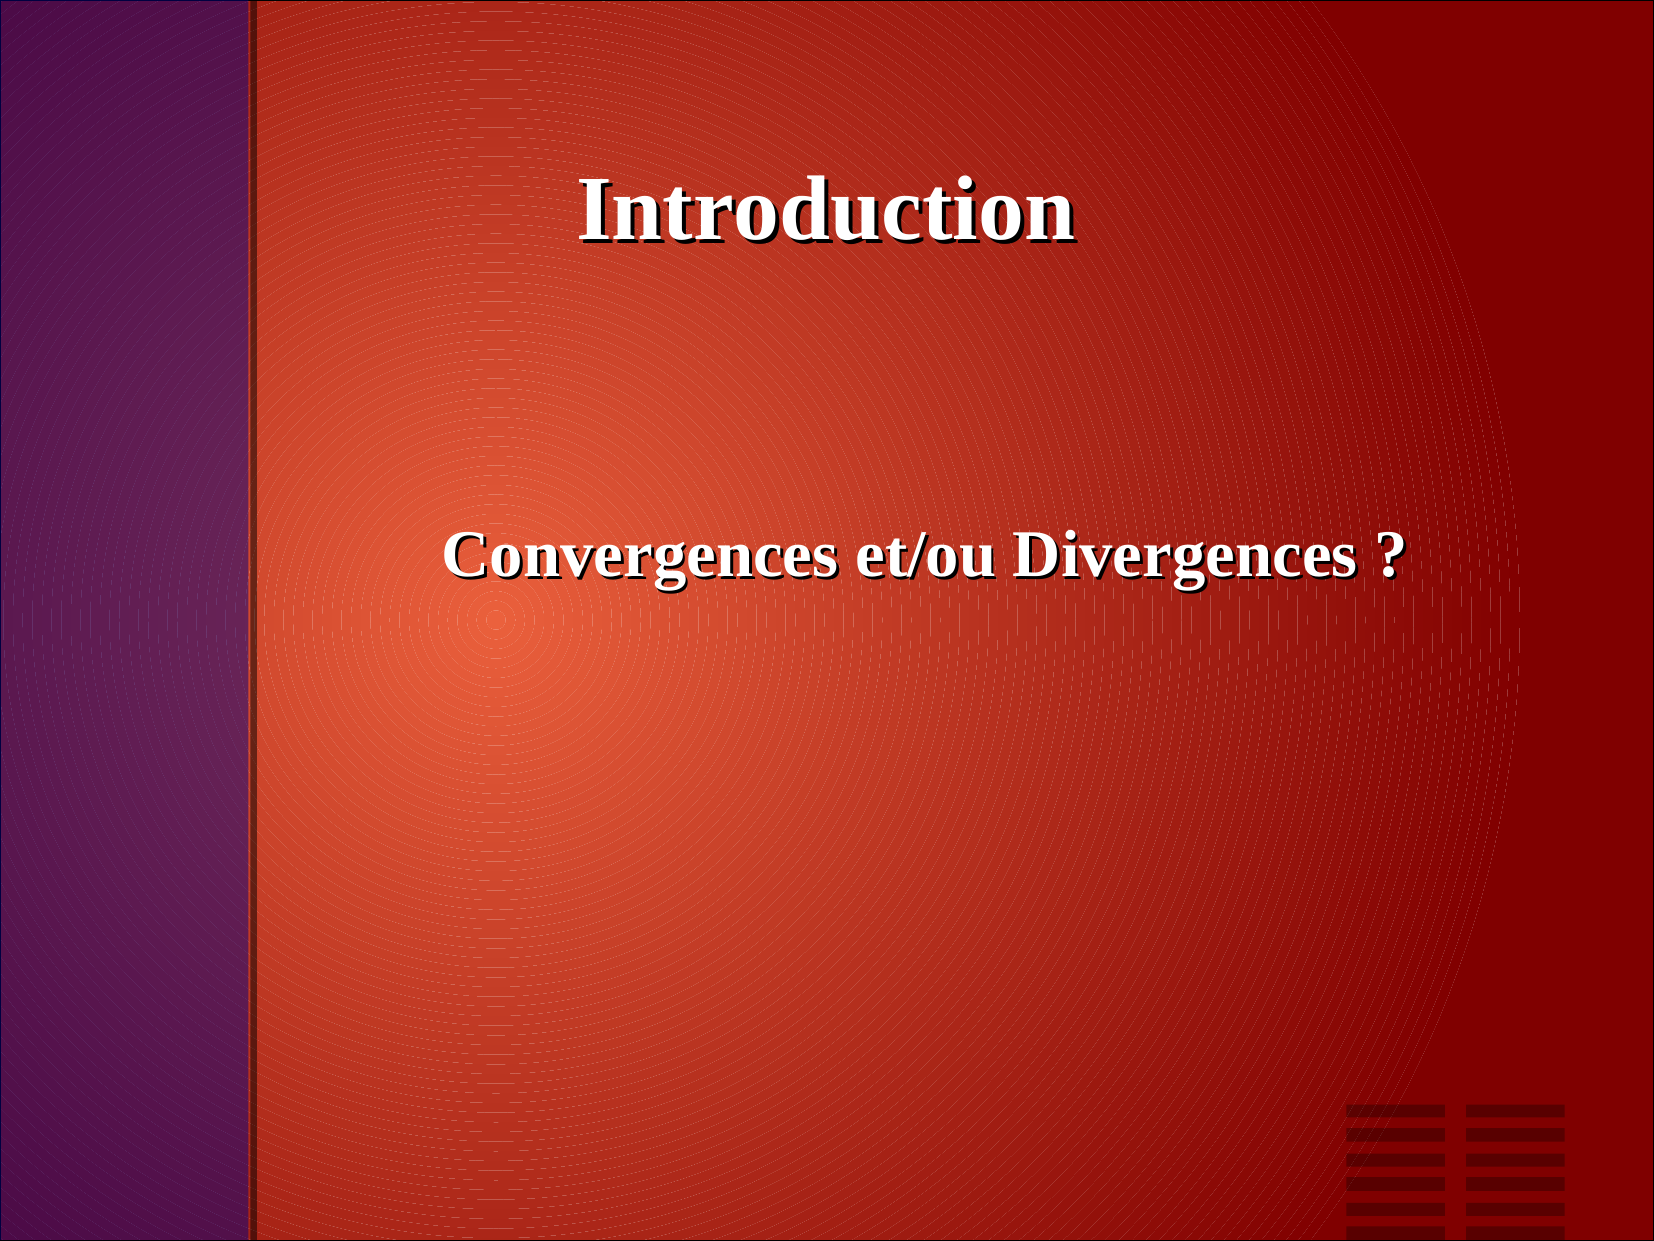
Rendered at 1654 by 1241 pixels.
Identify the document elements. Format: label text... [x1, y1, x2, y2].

title Introduction [119, 104, 1533, 313]
list Convergences et/ou Divergences ? [238, 516, 1595, 1116]
